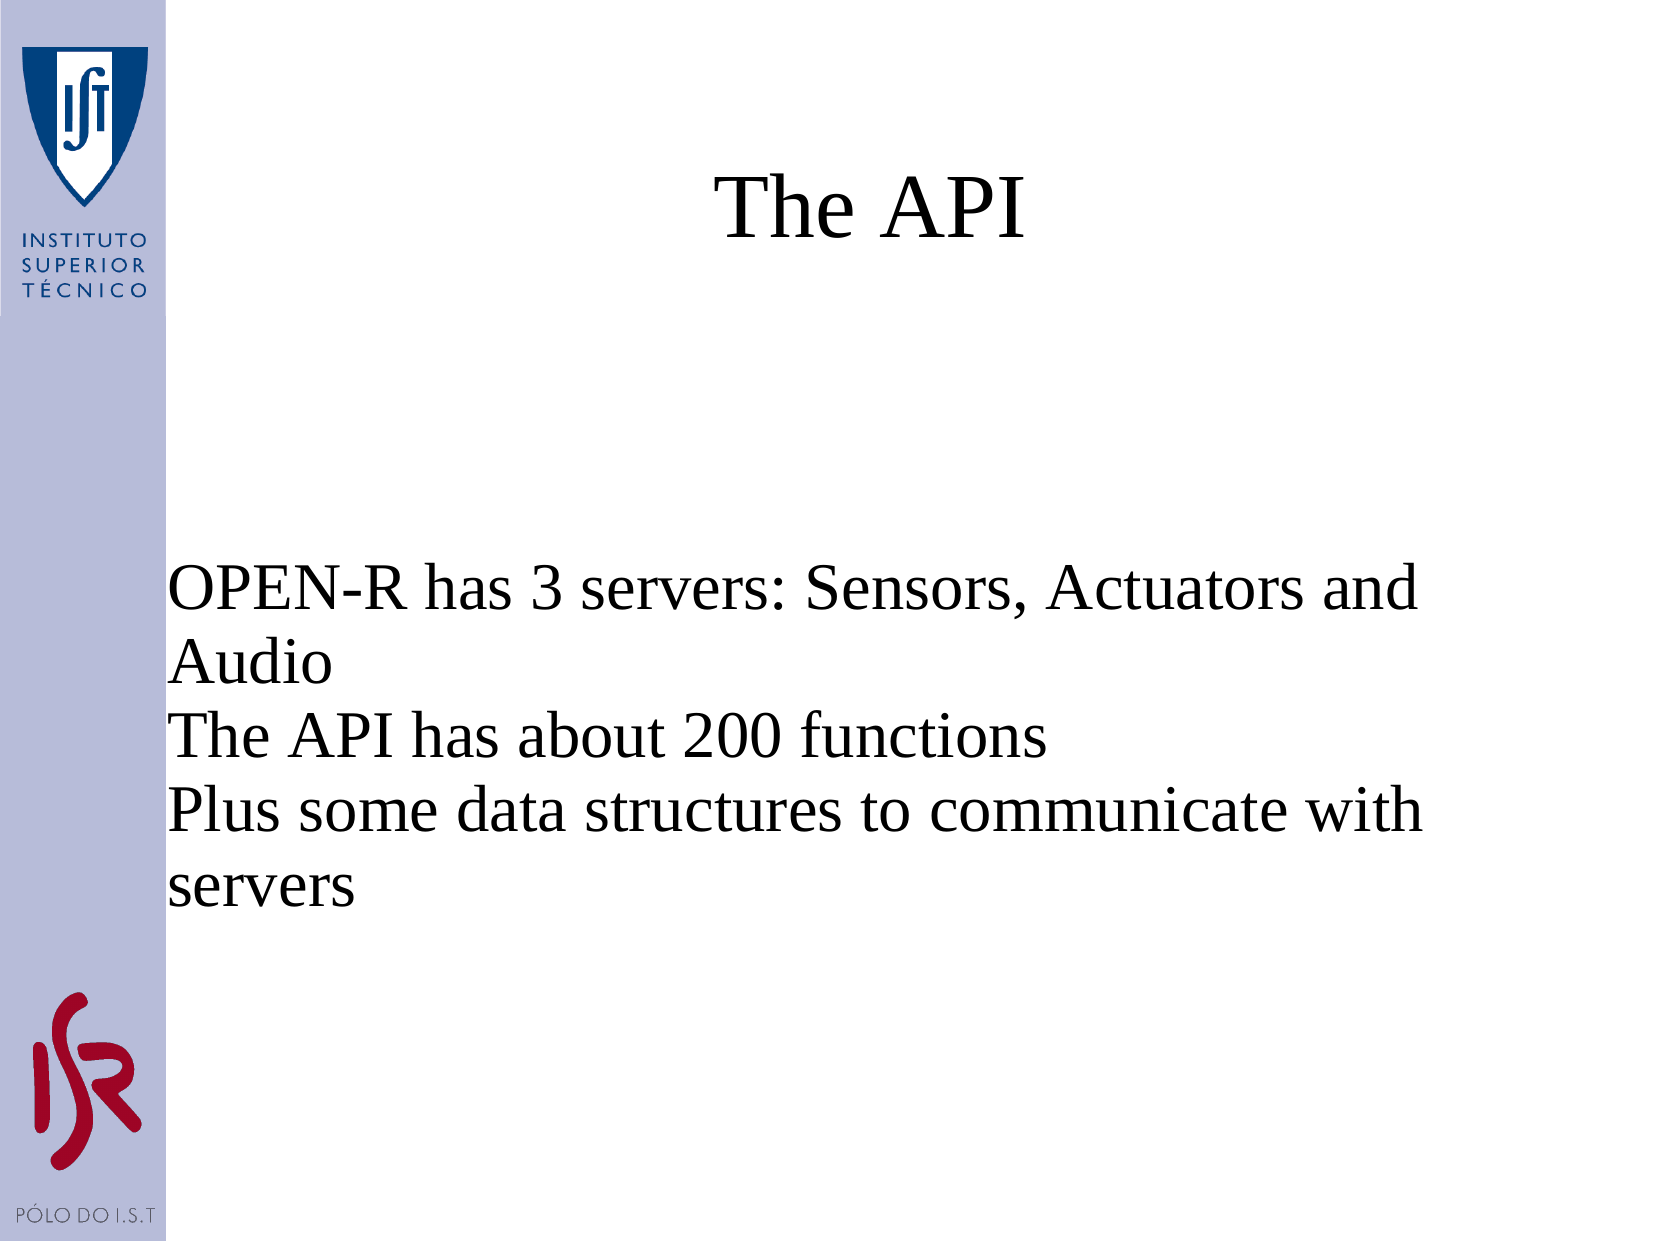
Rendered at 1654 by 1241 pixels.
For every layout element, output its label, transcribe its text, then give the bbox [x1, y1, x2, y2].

subtitle OPEN-R has 3 servers: Sensors, Actuators and Audio The API has about 200 functions Plus some data structures to communicate with servers [167, 344, 1580, 1127]
picture [0, 0, 169, 1241]
title The API [164, 102, 1577, 311]
